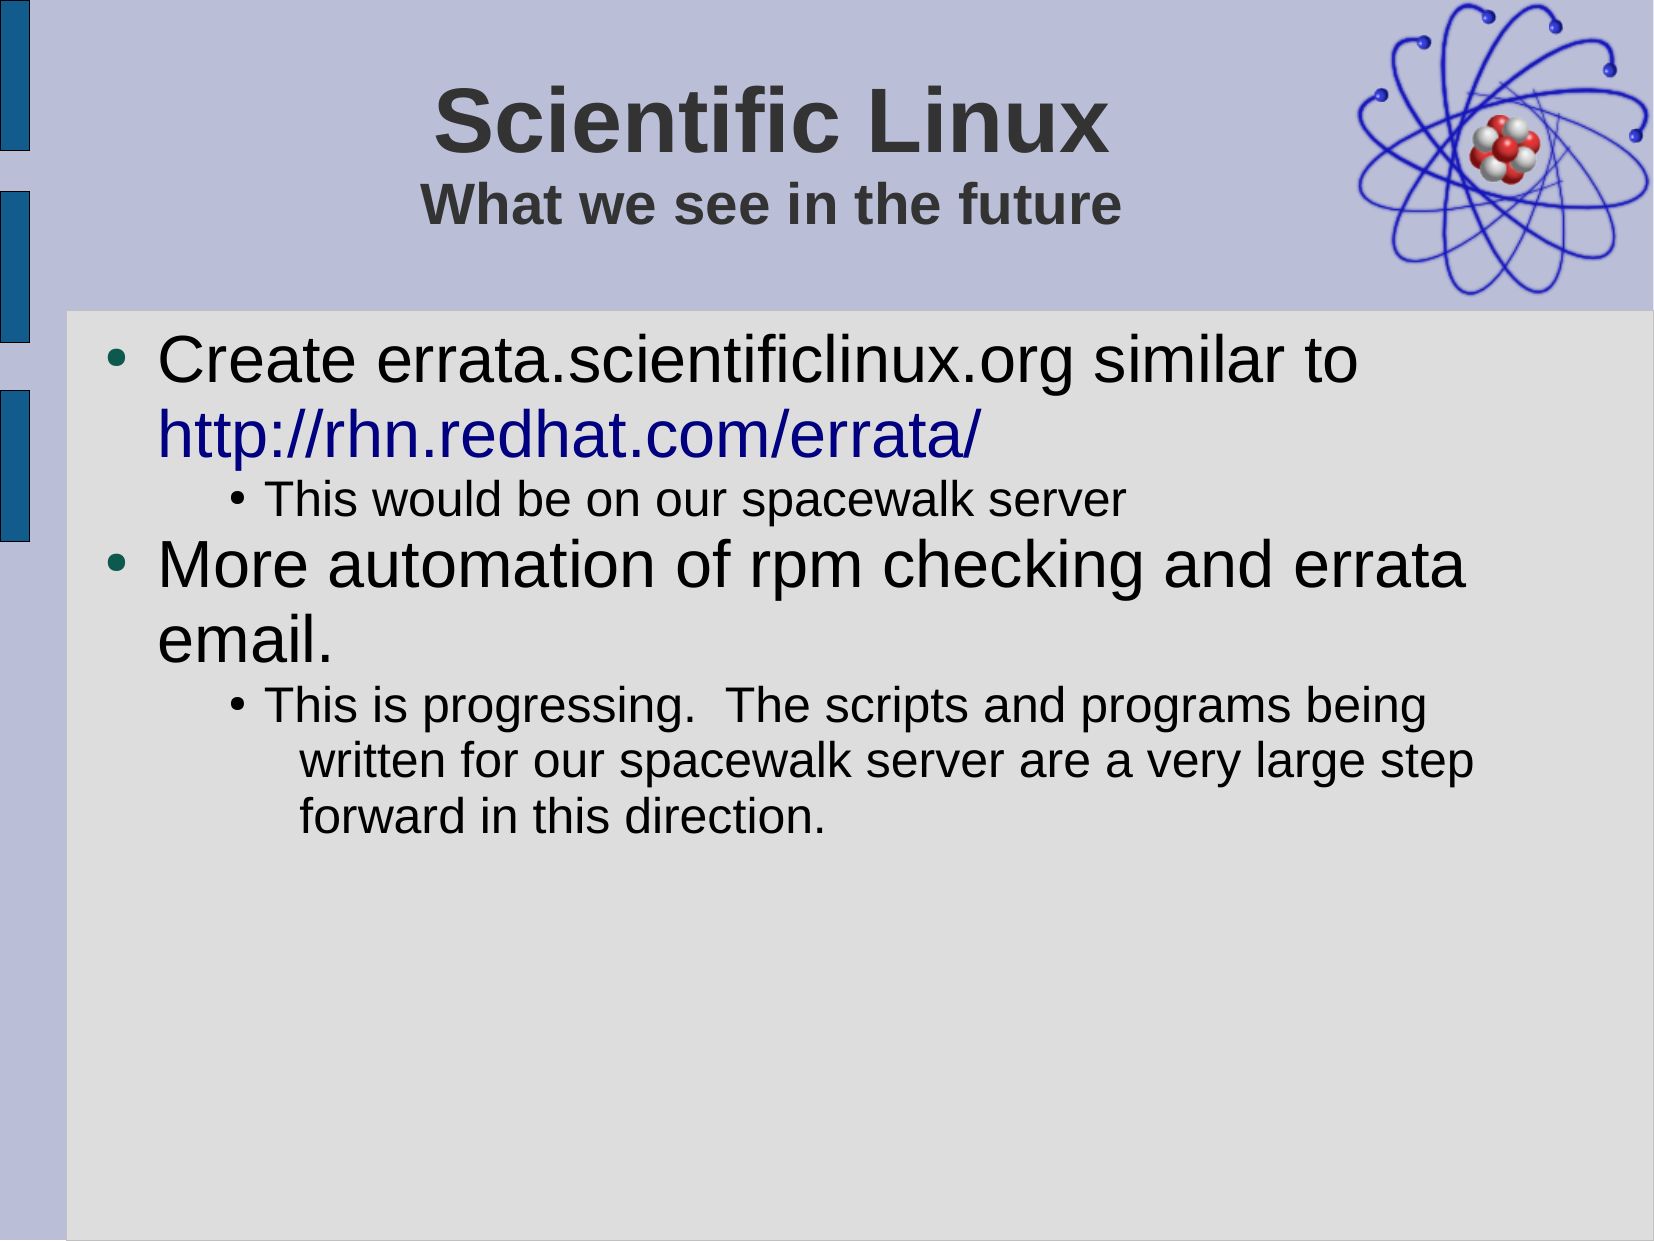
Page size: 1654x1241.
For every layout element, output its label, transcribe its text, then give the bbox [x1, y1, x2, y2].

list Create errata.scientificlinux.org similar to http://rhn.redhat.com/errata/ This would be on our spacewalk server More automation of rpm checking and errata email. This is progressing. The scripts and programs being written for our spacewalk server are a very large step forward in this direction. [86, 321, 1576, 1045]
picture [1353, 0, 1654, 301]
title Scientific Linux What we see in the future [82, 49, 1353, 257]
